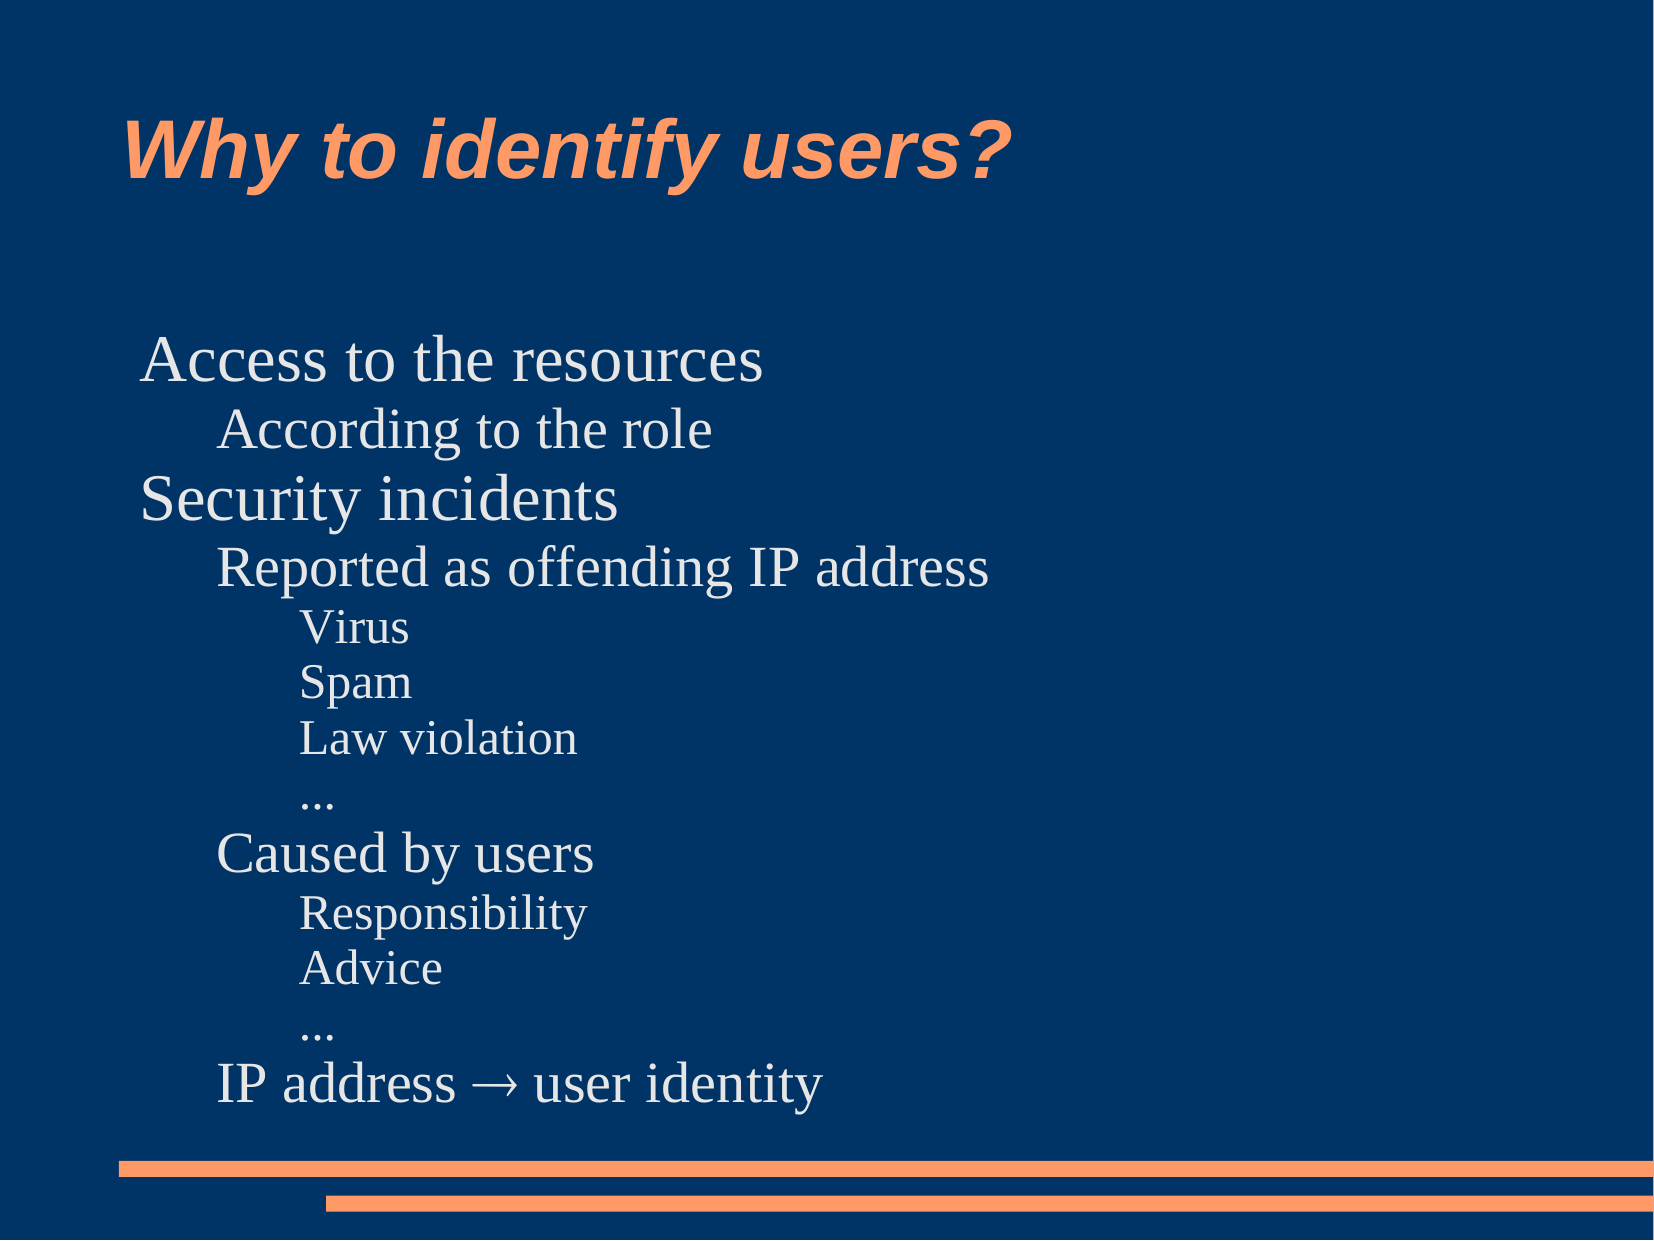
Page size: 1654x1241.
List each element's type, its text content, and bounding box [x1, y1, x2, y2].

list Access to the resources According to the role Security incidents Reported as offending IP address Virus Spam Law violation ... Caused by users Responsibility Advice ... IP address  user identity [121, 322, 1561, 1133]
title Why to identify users? [121, 46, 1534, 254]
